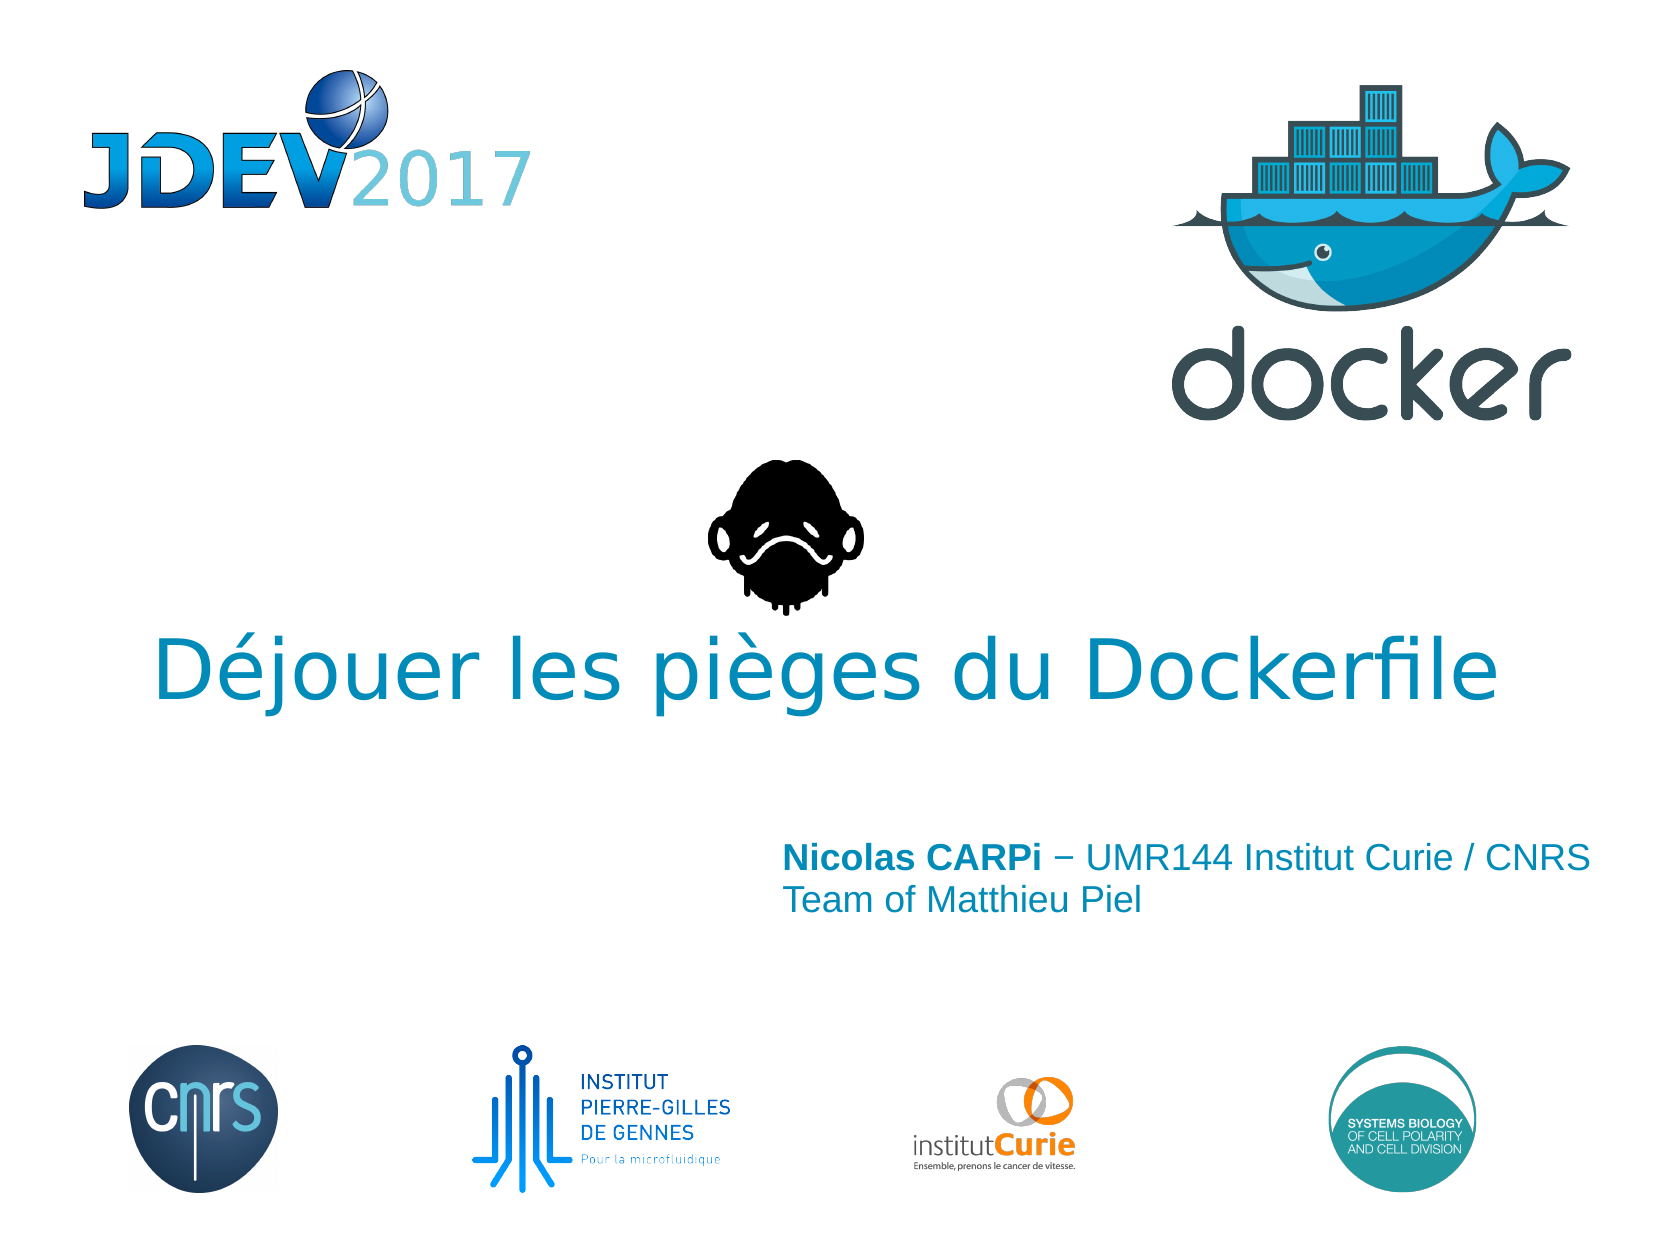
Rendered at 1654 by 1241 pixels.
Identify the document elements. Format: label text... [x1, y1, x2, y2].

picture [882, 1045, 1105, 1193]
picture [472, 1045, 730, 1193]
picture [708, 460, 864, 616]
picture [1328, 1045, 1477, 1193]
picture [1098, 11, 1642, 497]
picture [129, 1045, 278, 1193]
text_box Nicolas CARPi − UMR144 Institut Curie / CNRS Team of Matthieu Piel [767, 829, 1619, 928]
title Déjouer les pièges du Dockerfile [82, 566, 1571, 774]
picture [84, 70, 532, 209]
